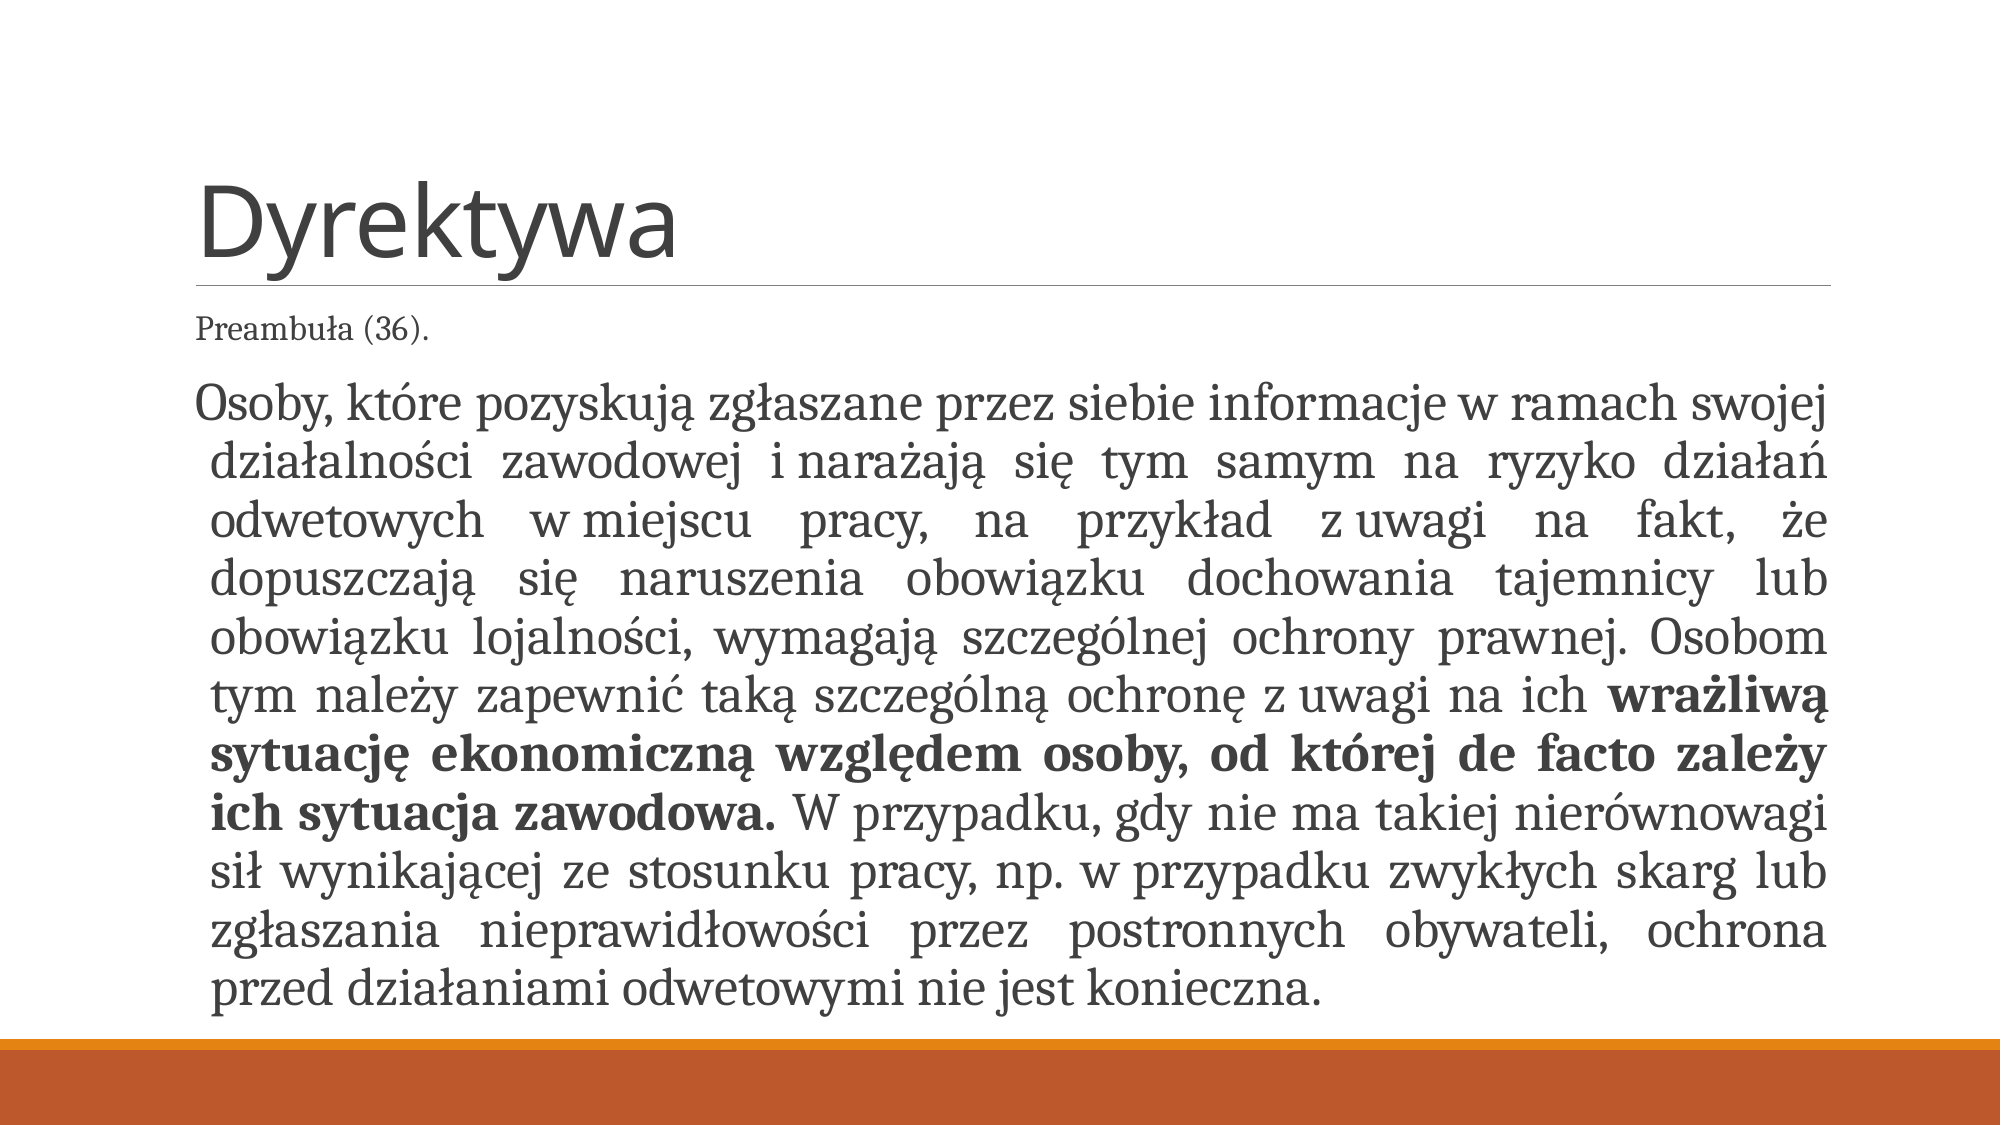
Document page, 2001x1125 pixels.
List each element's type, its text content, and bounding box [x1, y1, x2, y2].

list Preambuła (36). Osoby, które pozyskują zgłaszane przez siebie informacje w ramach swojej działalności zawodowej i narażają się tym samym na ryzyko działań odwetowych w miejscu pracy, na przykład z uwagi na fakt, że dopuszczają się naruszenia obowiązku dochowania tajemnicy lub obowiązku lojalności, wymagają szczególnej ochrony prawnej. Osobom tym należy zapewnić taką szczególną ochronę z uwagi na ich wrażliwą sytuację ekonomiczną względem osoby, od której de facto zależy ich sytuacja zawodowa. W przypadku, gdy nie ma takiej nierównowagi sił wynikającej ze stosunku pracy, np. w przypadku zwykłych skarg lub zgłaszania nieprawidłowości przez postronnych obywateli, ochrona przed działaniami odwetowymi nie jest konieczna. [180, 302, 1831, 1060]
title Dyrektywa [180, 47, 1831, 286]
